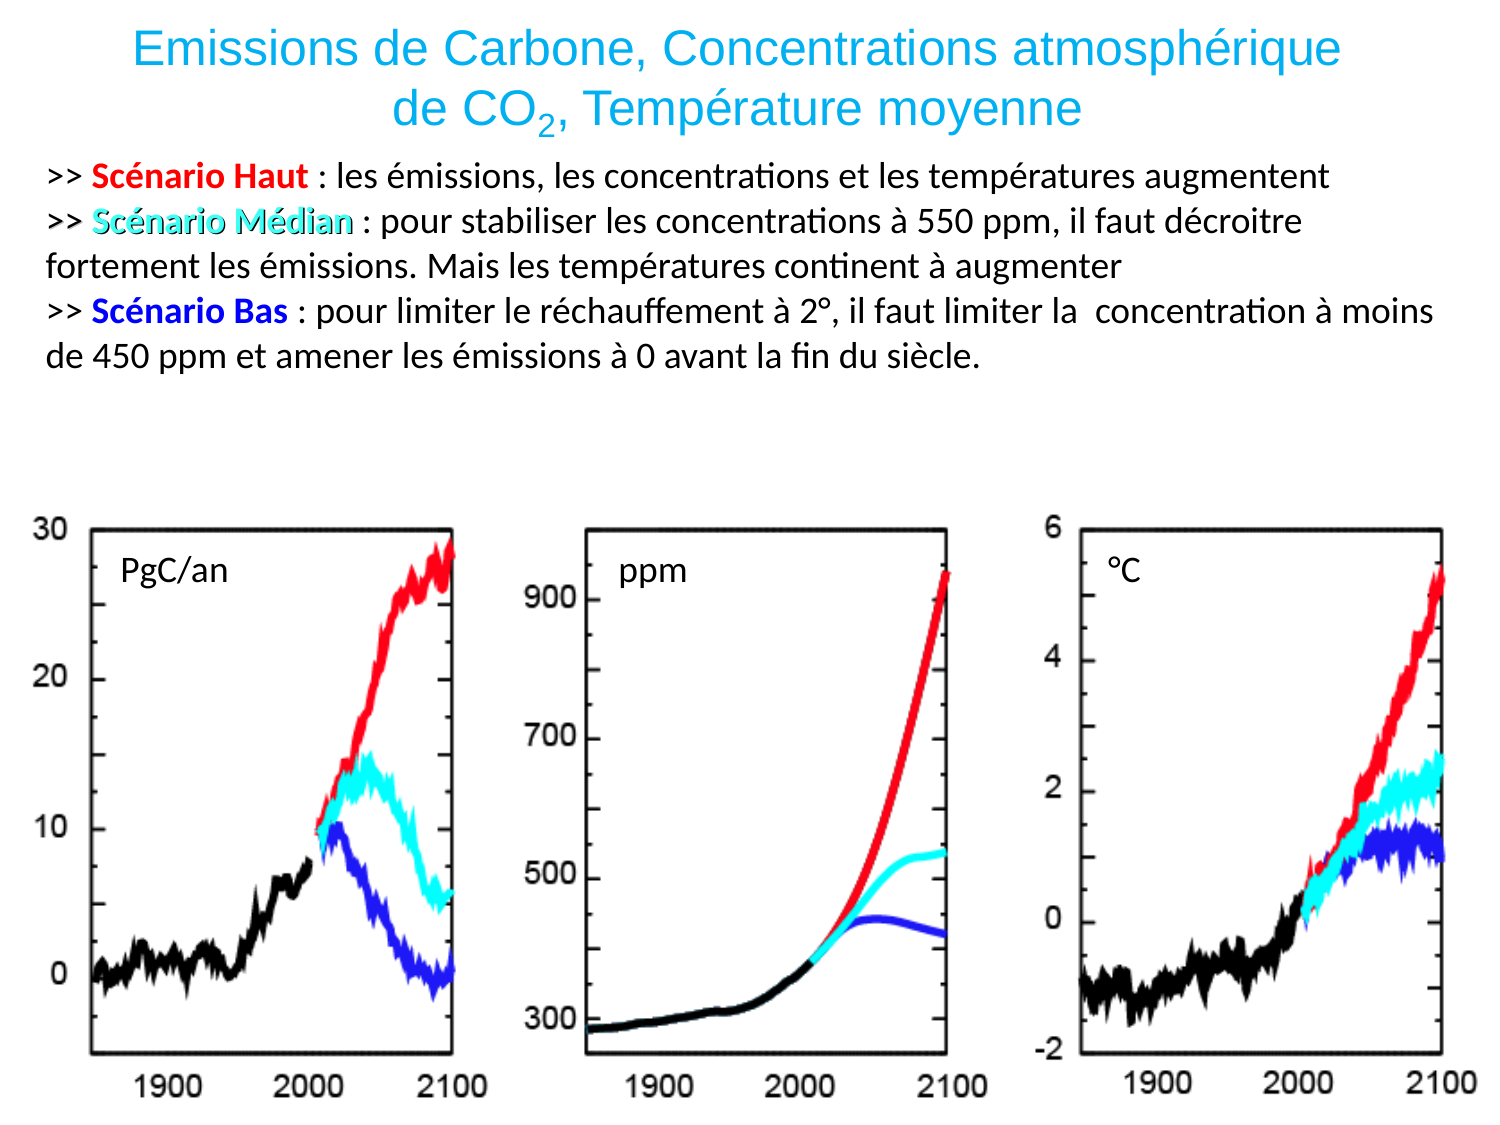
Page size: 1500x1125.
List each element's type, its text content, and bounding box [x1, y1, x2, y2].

picture [0, 473, 1500, 1125]
text_box Emissions de Carbone, Concentrations atmosphérique de CO2, Température moyenne [105, 7, 1371, 150]
text_box >> Scénario Haut : les émissions, les concentrations et les températures augmentent >> Scénario Médian : pour stabiliser les concentrations à 550 ppm, il faut décroitre fortement les émissions. Mais les températures continent à augmenter >> Scénario Bas : pour limiter le réchauffement à 2°, il faut limiter la concentration à moins de 450 ppm et amener les émissions à 0 avant la fin du siècle. [30, 143, 1460, 384]
text_box °C [1093, 537, 1157, 598]
text_box ppm [603, 537, 703, 598]
text_box PgC/an [105, 537, 245, 598]
